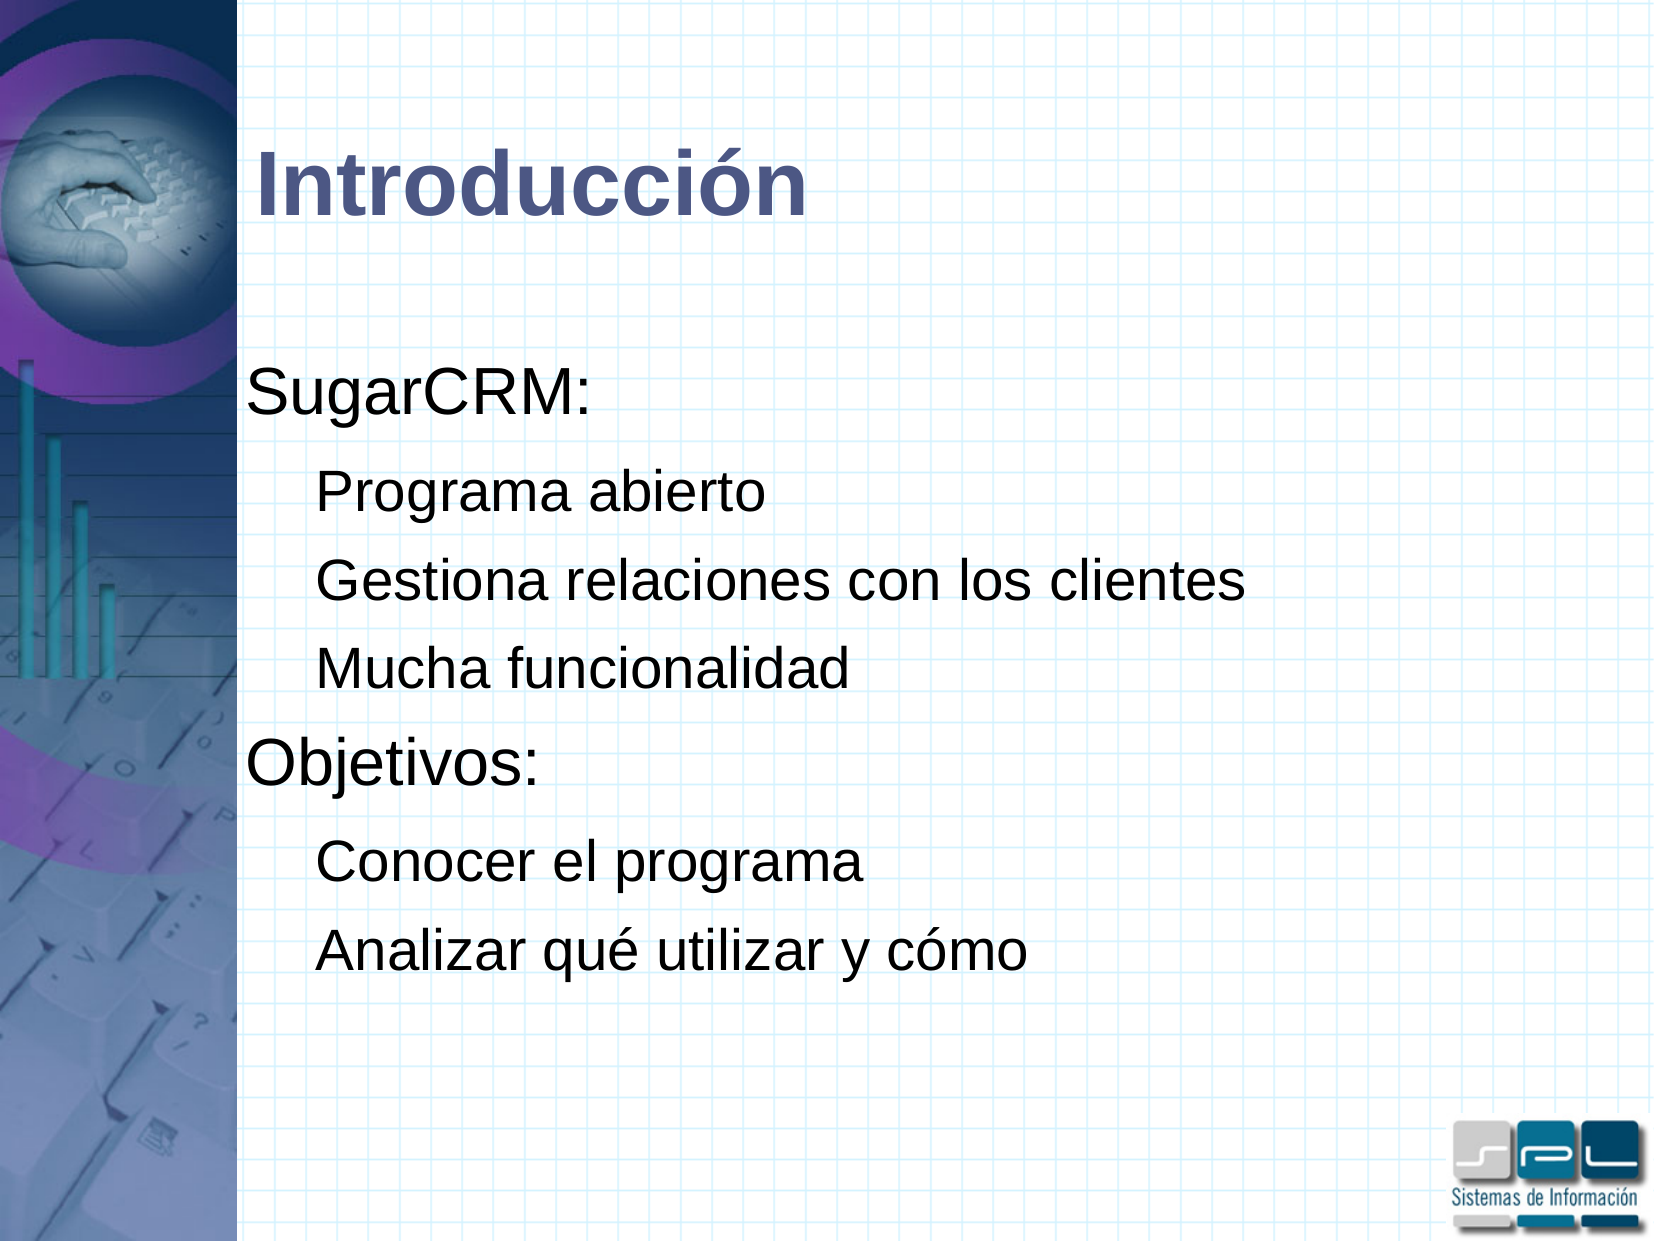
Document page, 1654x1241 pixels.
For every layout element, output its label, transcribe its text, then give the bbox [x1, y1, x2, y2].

title Introducción [254, 131, 1640, 235]
picture [0, 0, 1654, 1241]
list SugarCRM: Programa abierto Gestiona relaciones con los clientes Mucha funcionalidad Objetivos: Conocer el programa Analizar qué utilizar y cómo [236, 354, 1616, 1136]
